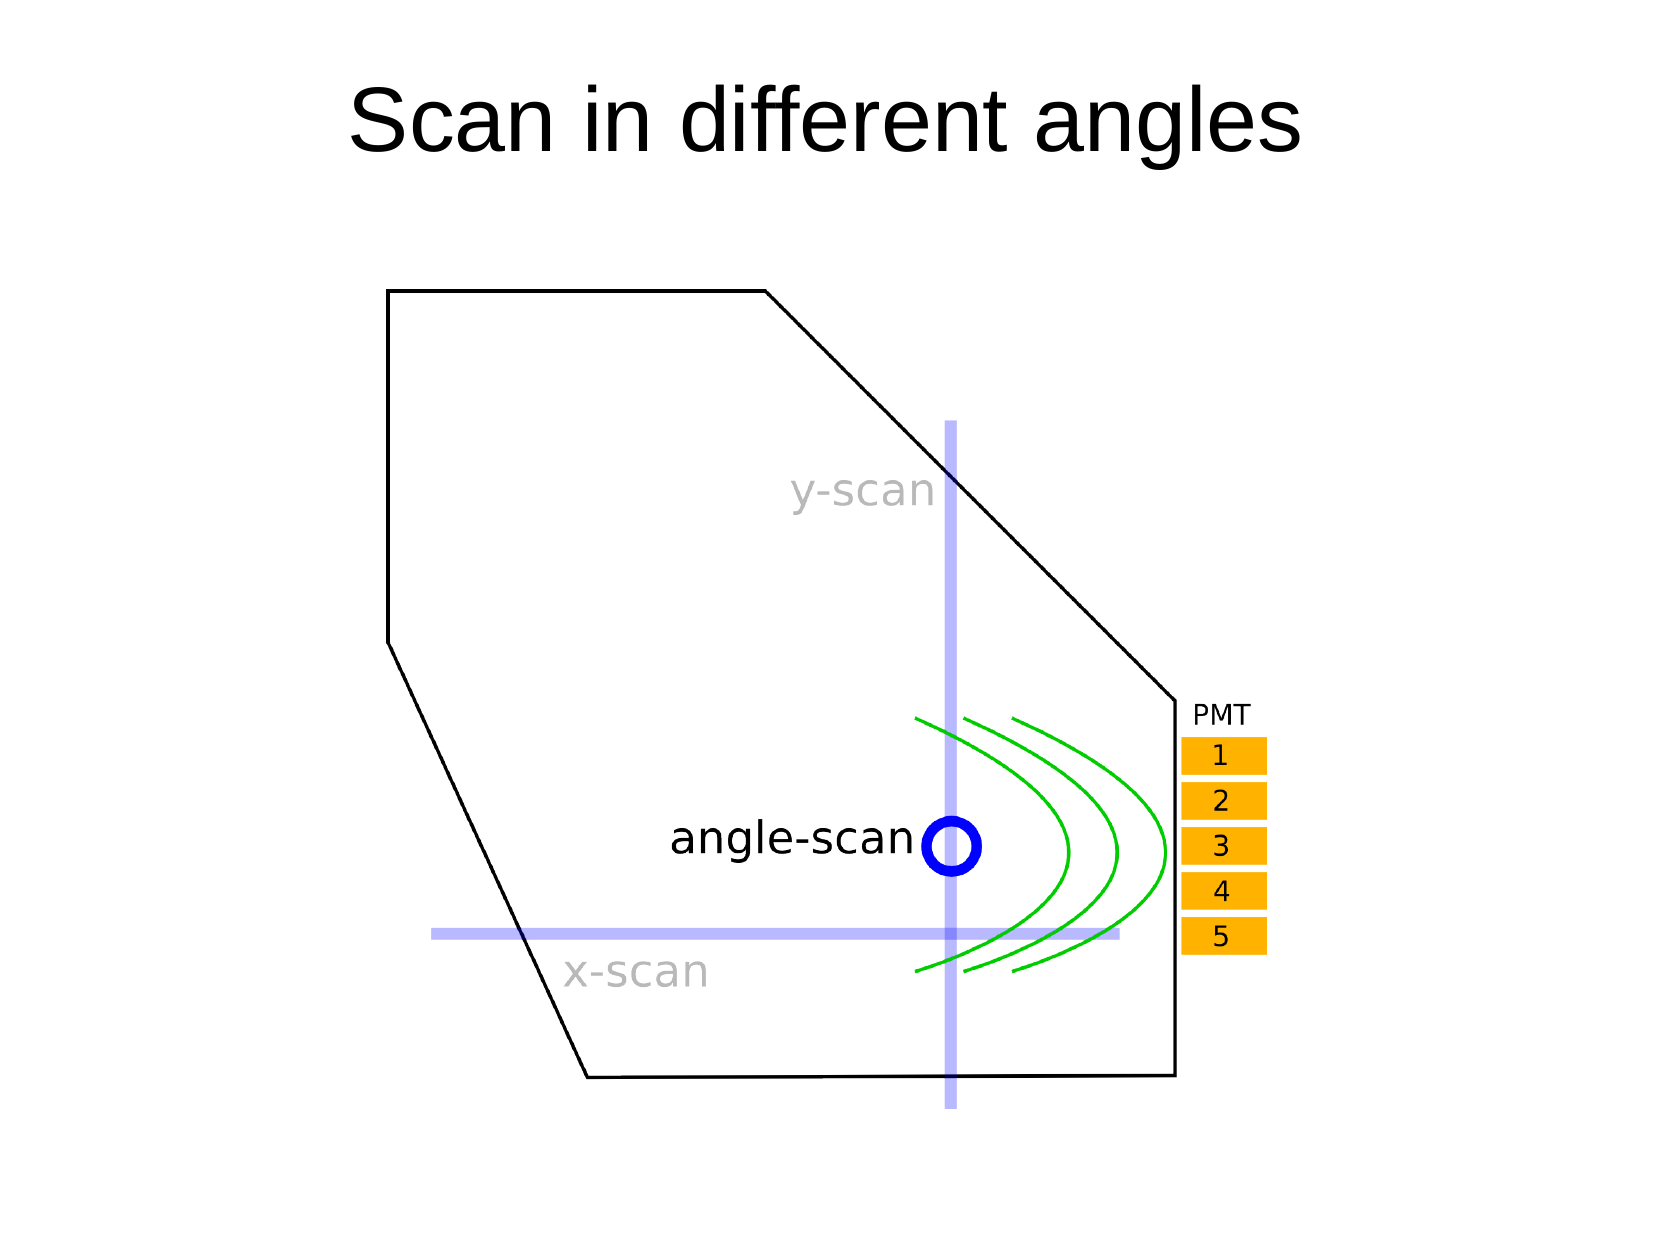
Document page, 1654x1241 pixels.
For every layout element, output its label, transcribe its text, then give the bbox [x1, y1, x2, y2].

title Scan in different angles [82, 49, 1571, 189]
picture [386, 289, 1267, 1109]
